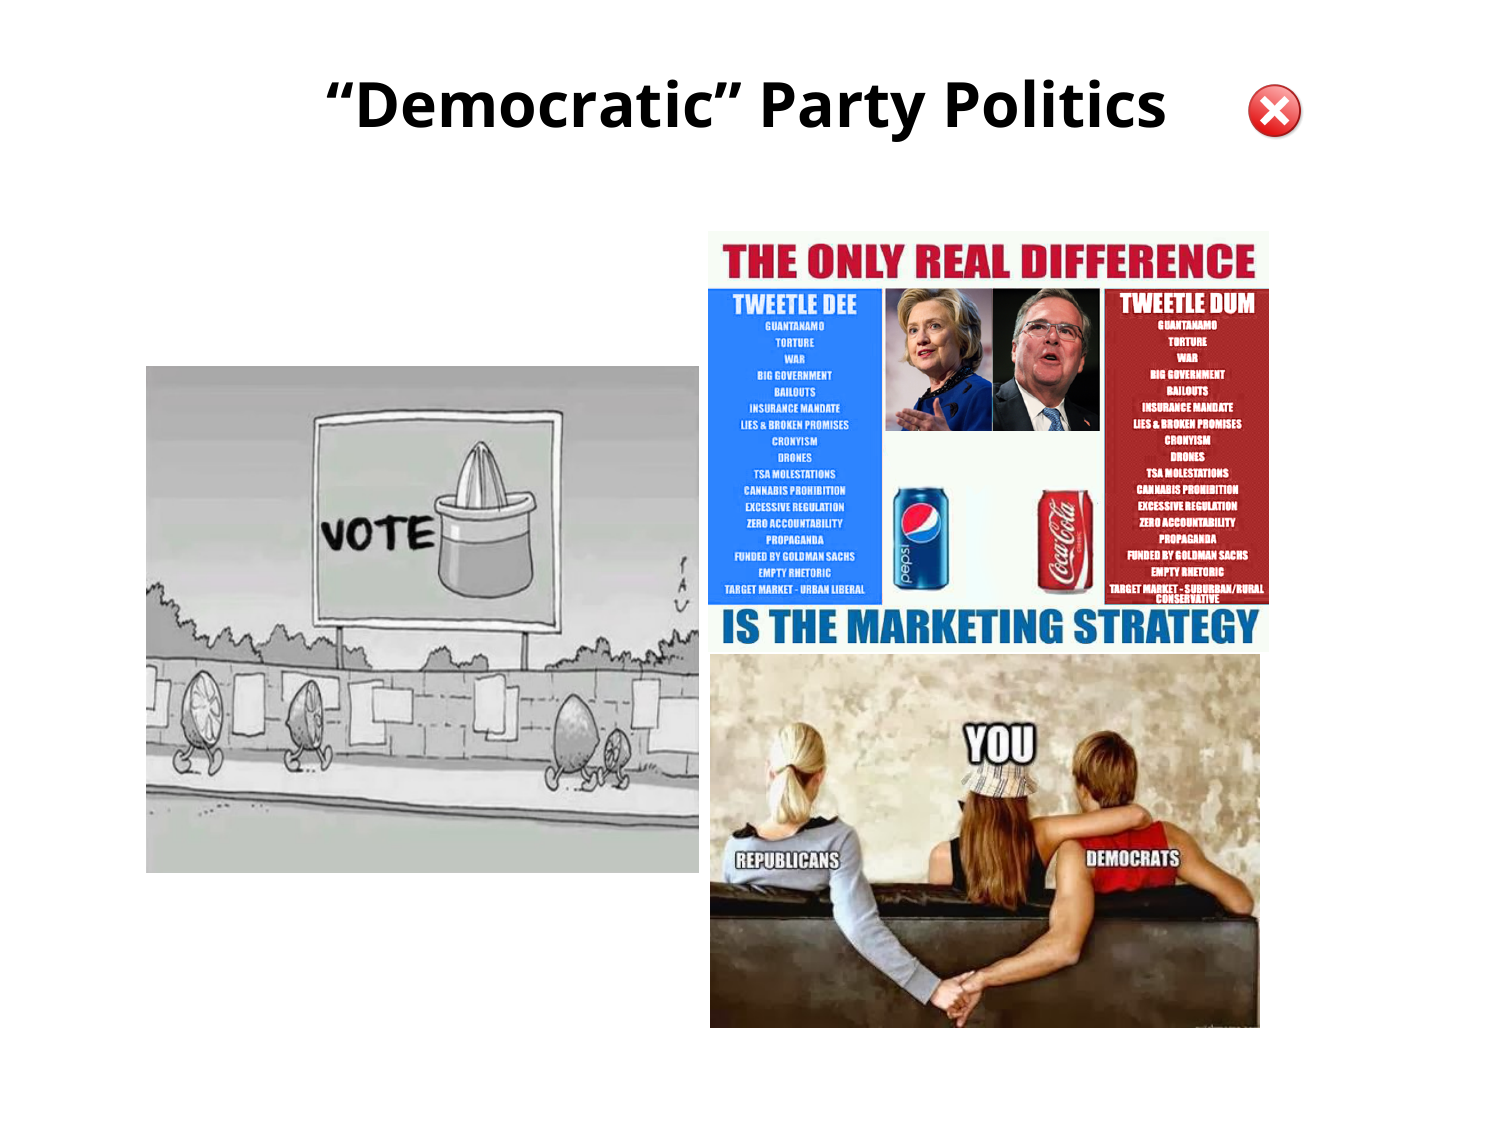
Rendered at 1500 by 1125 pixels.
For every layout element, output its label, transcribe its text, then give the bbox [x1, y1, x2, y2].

picture [708, 231, 1269, 652]
picture [710, 654, 1260, 1028]
picture [1244, 80, 1305, 141]
text_box “Democratic” Party Politics [245, 64, 1250, 224]
picture [146, 366, 699, 873]
